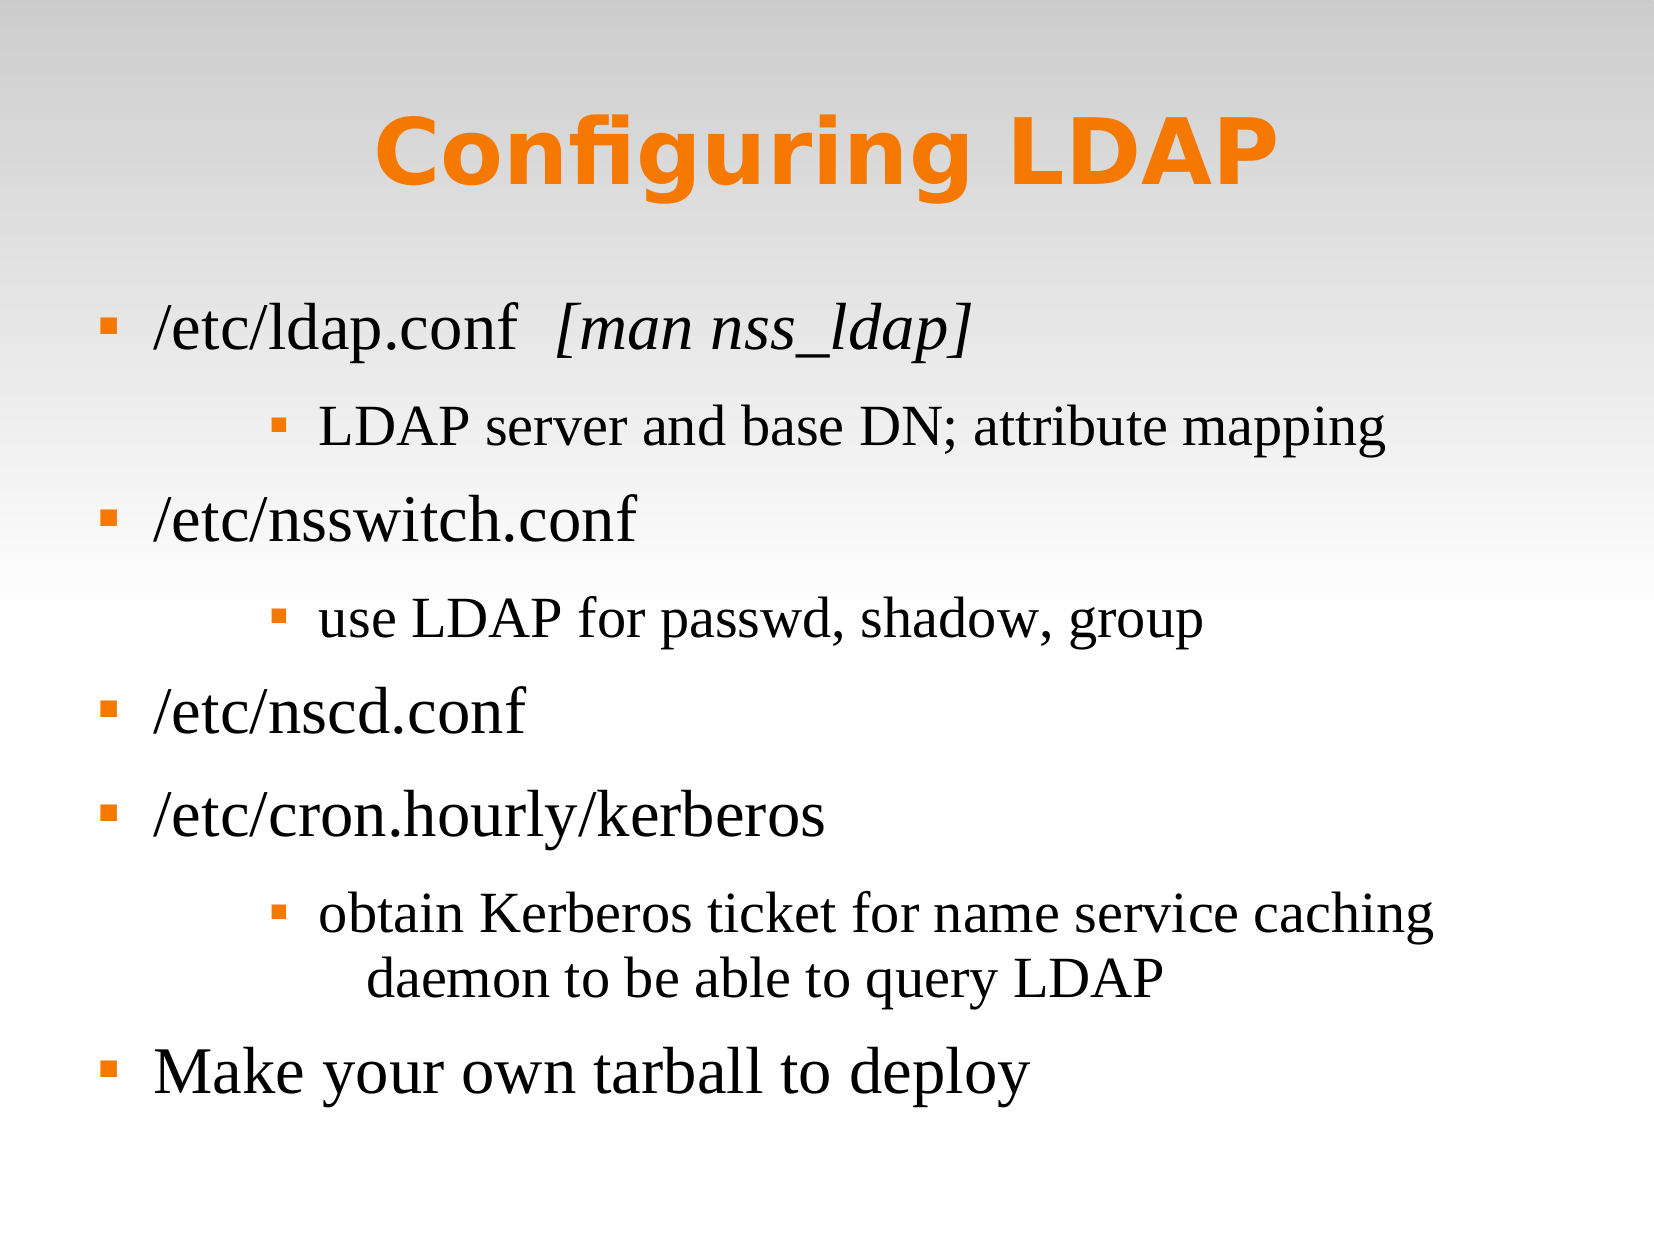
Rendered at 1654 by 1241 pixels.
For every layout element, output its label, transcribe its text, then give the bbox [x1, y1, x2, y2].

list /etc/ldap.conf [man nss_ldap] LDAP server and base DN; attribute mapping /etc/nsswitch.conf use LDAP for passwd, shadow, group /etc/nscd.conf /etc/cron.hourly/kerberos obtain Kerberos ticket for name service caching daemon to be able to query LDAP Make your own tarball to deploy [82, 290, 1571, 1166]
title Configuring LDAP [82, 56, 1571, 250]
